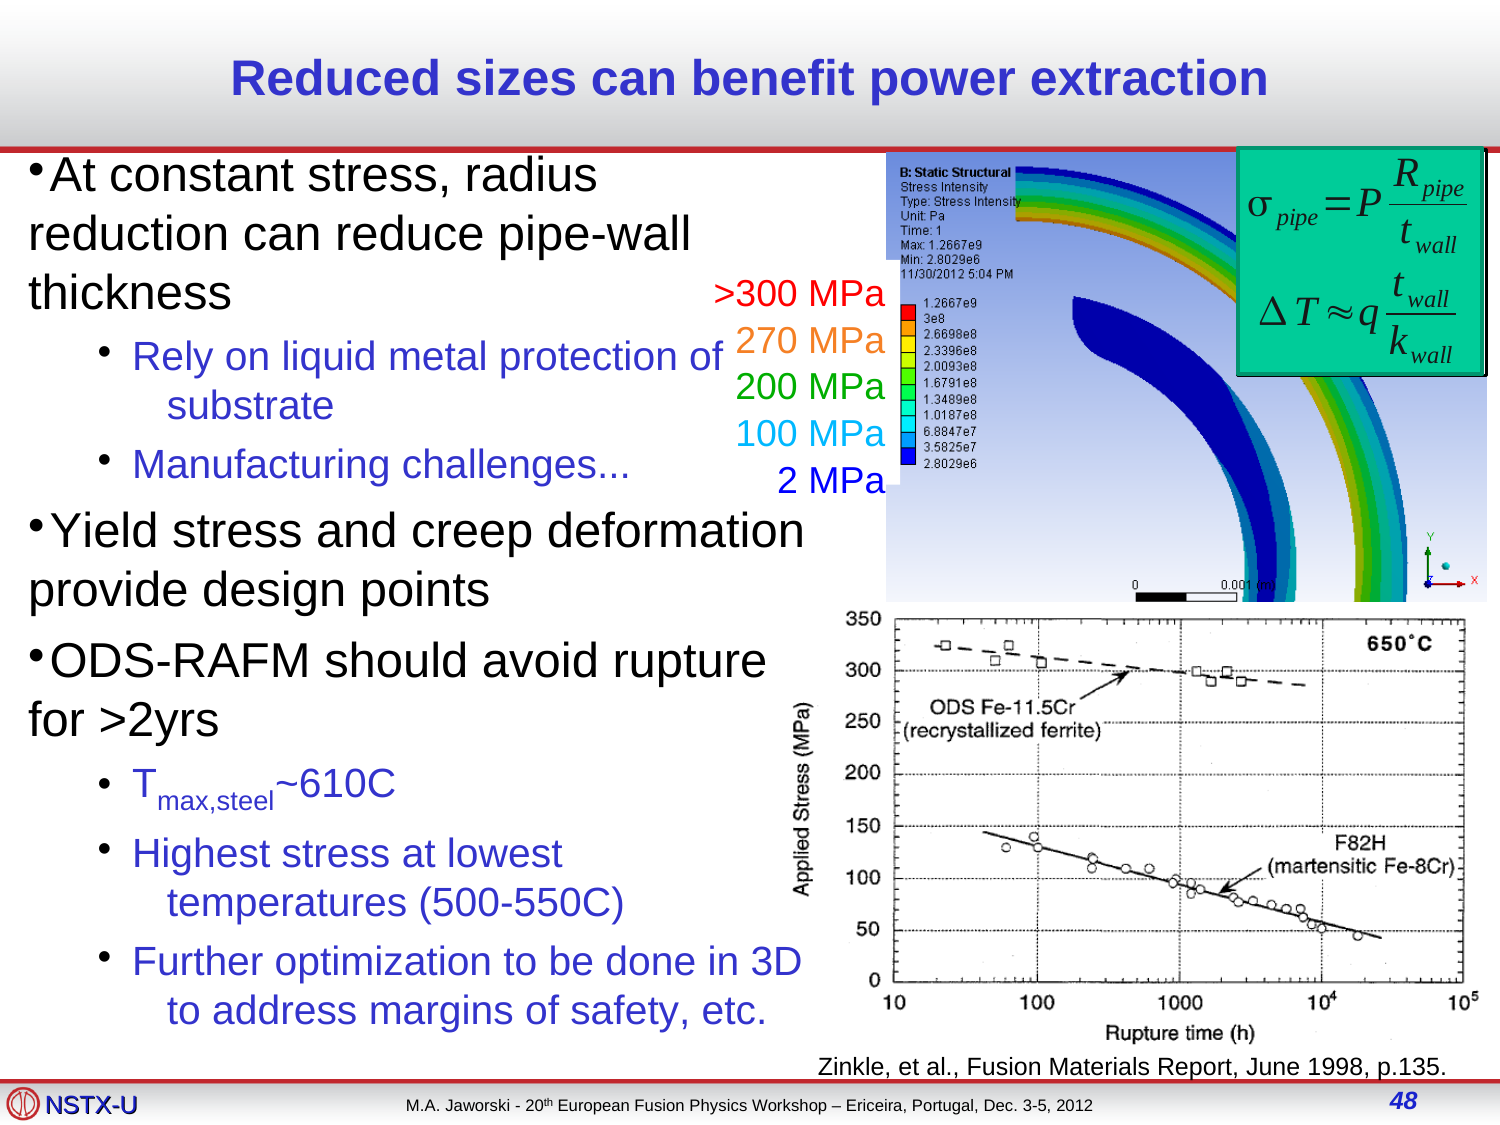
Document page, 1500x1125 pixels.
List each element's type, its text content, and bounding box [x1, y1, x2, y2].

text_box 48 [1374, 1076, 1500, 1124]
text_box >300 MPa 270 MPa 200 MPa 100 MPa 2 MPa [826, 259, 901, 485]
chart [1240, 149, 1481, 372]
title Reduced sizes can benefit power extraction [0, 0, 1500, 151]
list At constant stress, radius reduction can reduce pipe-wall thickness Rely on liquid metal protection of substrate Manufacturing challenges... Yield stress and creep deformation provide design points ODS-RAFM should avoid rupture for >2yrs Tmax,steel~610C Highest stress at lowest temperatures (500-550C) Further optimization to be done in 3D to address margins of safety, etc. [13, 135, 826, 1076]
text_box Zinkle, et al., Fusion Materials Report, June 1998, p.135. [803, 1041, 1464, 1085]
picture [826, 152, 1495, 1053]
